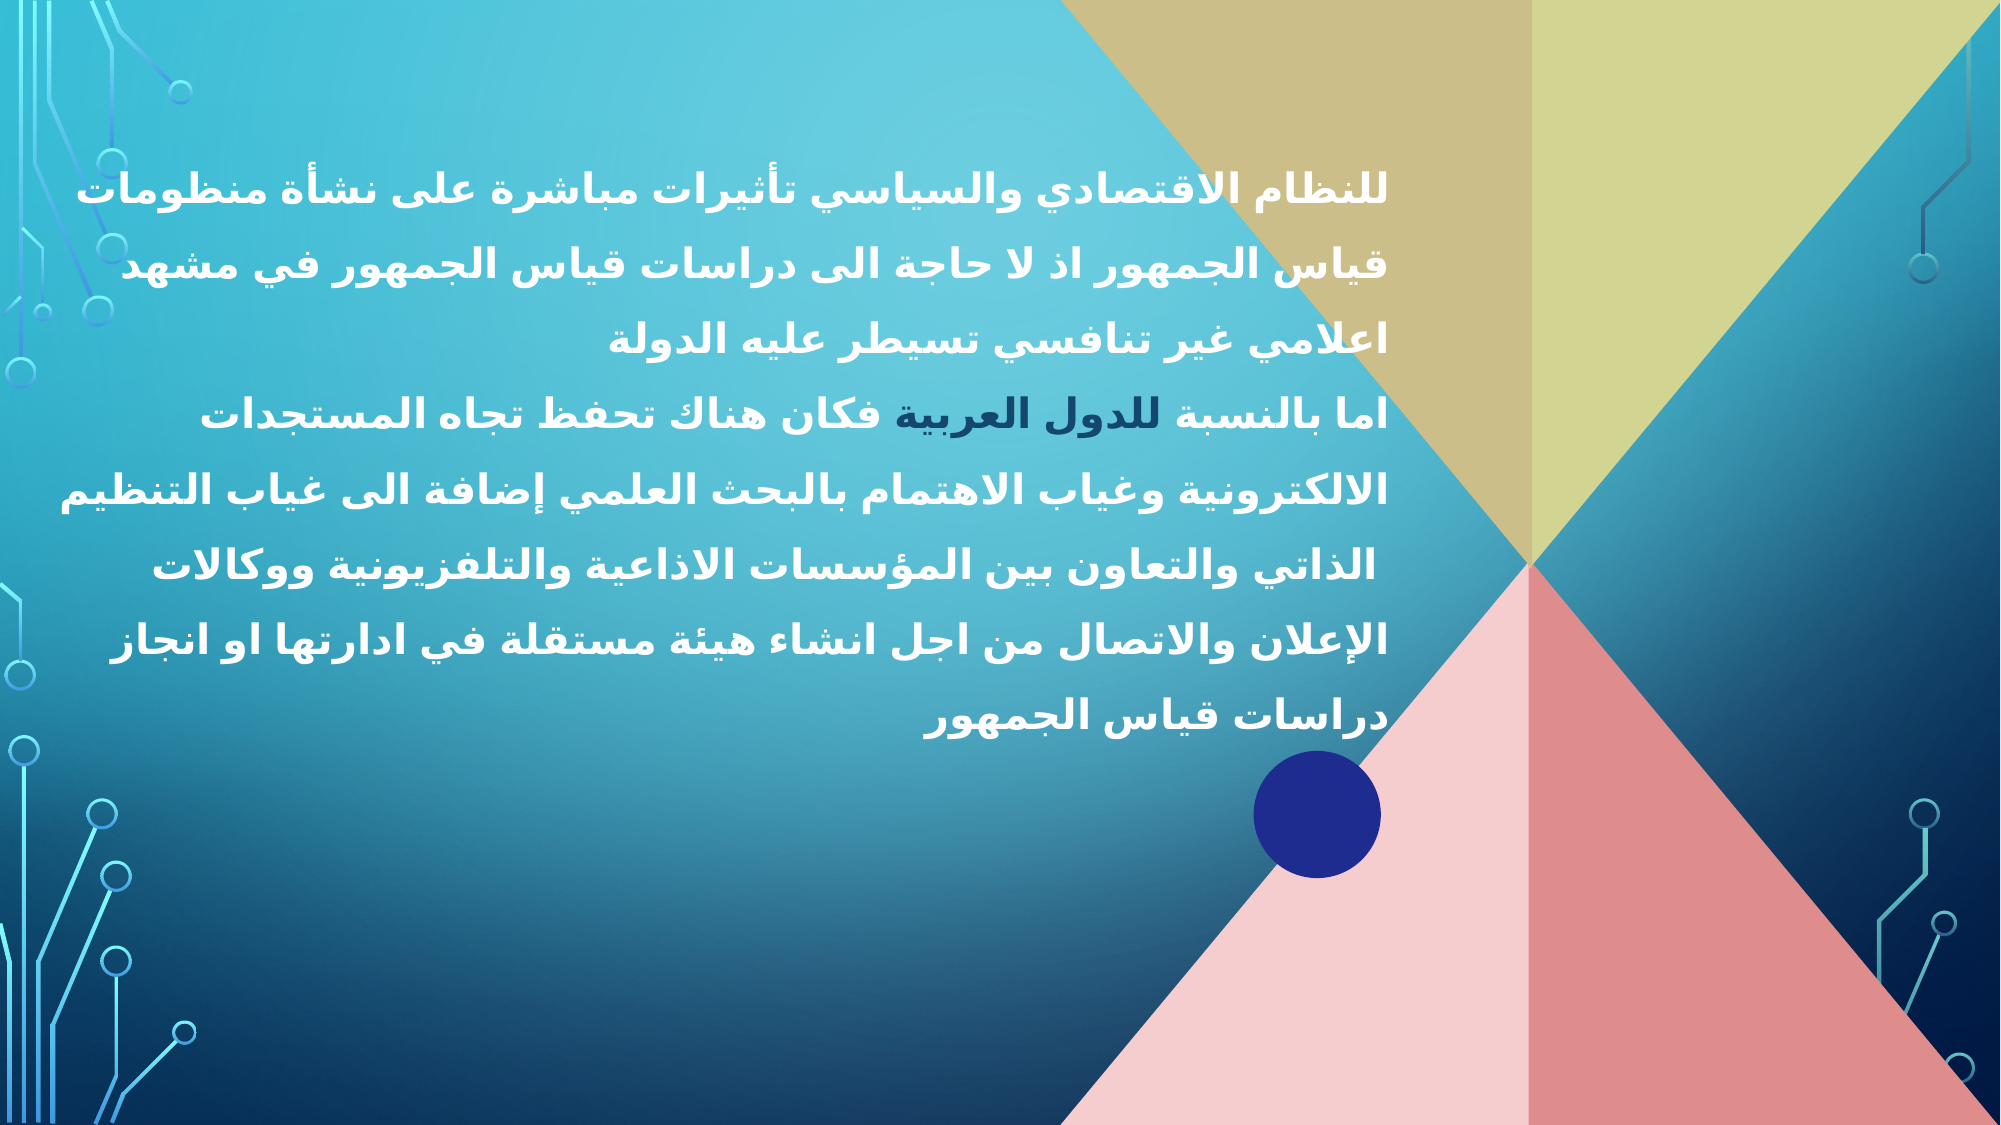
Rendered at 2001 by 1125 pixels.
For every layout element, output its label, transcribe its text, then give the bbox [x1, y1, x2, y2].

list للنظام الاقتصادي والسياسي تأثيرات مباشرة على نشأة منظومات قياس الجمهور اذ لا حاجة الى دراسات قياس الجمهور في مشهد اعلامي غير تنافسي تسيطر عليه الدولة اما بالنسبة للدول العربية فكان هناك تحفظ تجاه المستجدات الالكترونية وغياب الاهتمام بالبحث العلمي إضافة الى غياب التنظيم الذاتي والتعاون بين المؤسسات الاذاعية والتلفزيونية ووكالات الإعلان والاتصال من اجل انشاء هيئة مستقلة في ادارتها او انجاز دراسات قياس الجمهور [44, 79, 1413, 967]
